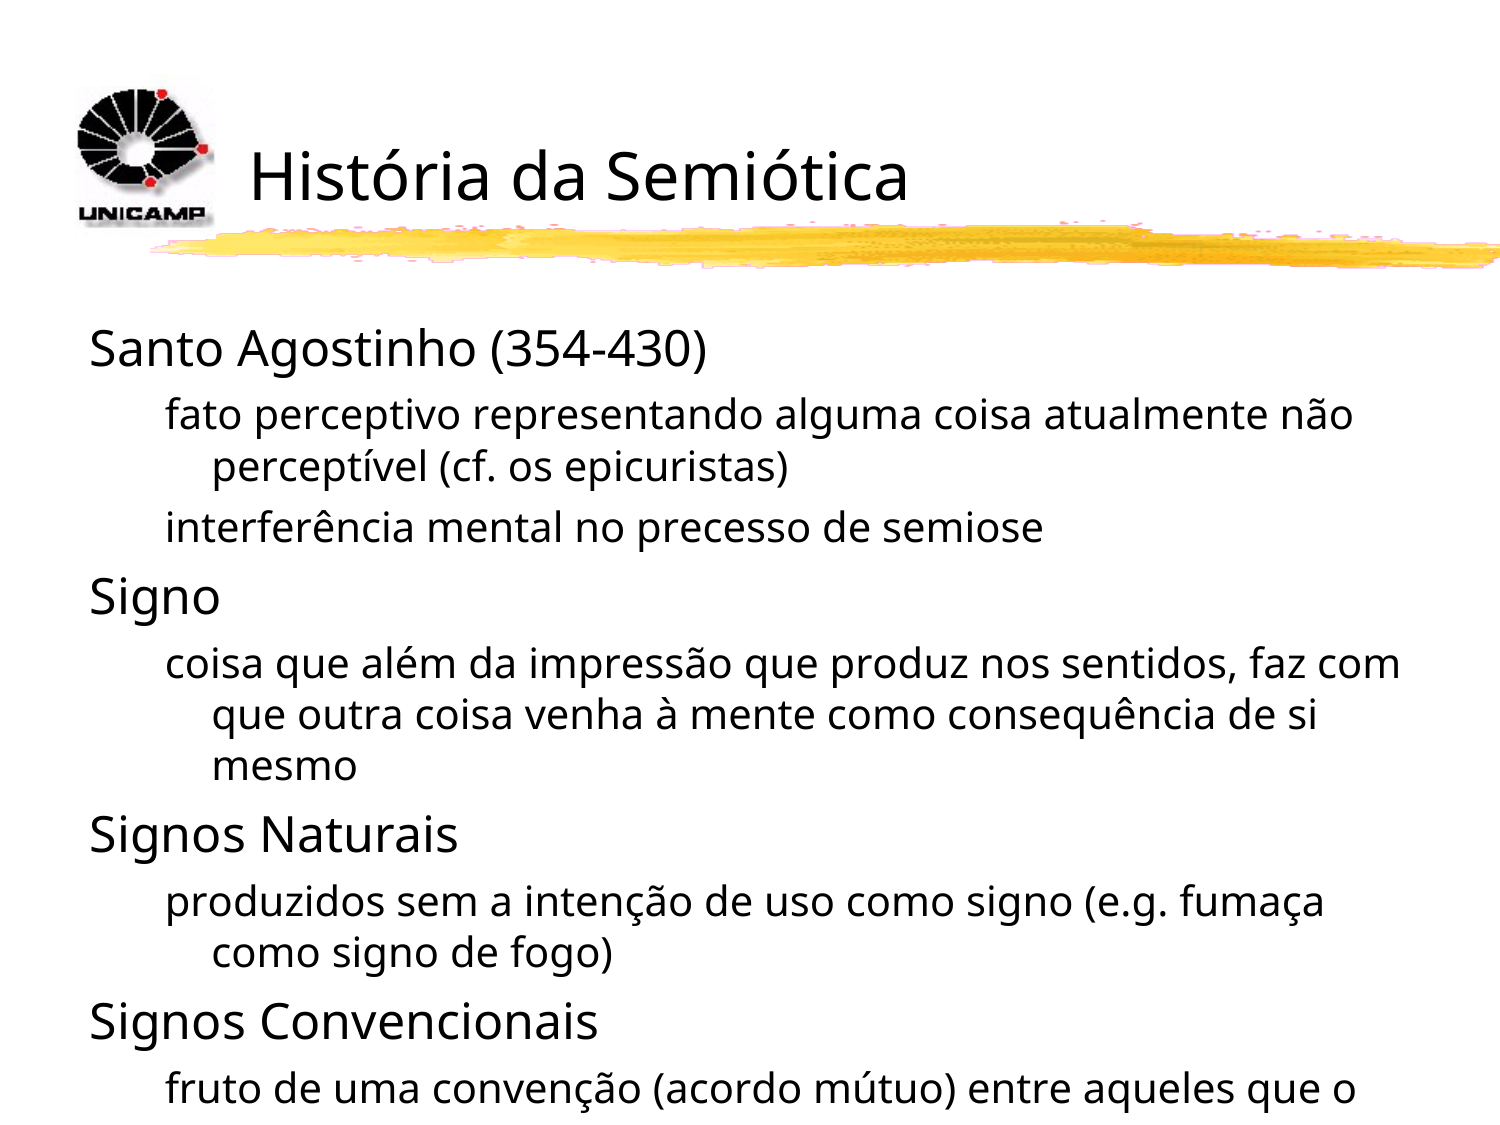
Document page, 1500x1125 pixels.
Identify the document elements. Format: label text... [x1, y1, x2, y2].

title História da Semiótica [233, 37, 1434, 225]
list Santo Agostinho (354-430) fato perceptivo representando alguma coisa atualmente não perceptível (cf. os epicuristas) interferência mental no precesso de semiose Signo coisa que além da impressão que produz nos sentidos, faz com que outra coisa venha à mente como consequência de si mesmo Signos Naturais produzidos sem a intenção de uso como signo (e.g. fumaça como signo de fogo) Signos Convencionais fruto de uma convenção (acordo mútuo) entre aqueles que o empregam [74, 309, 1417, 1081]
picture [75, 74, 1500, 279]
